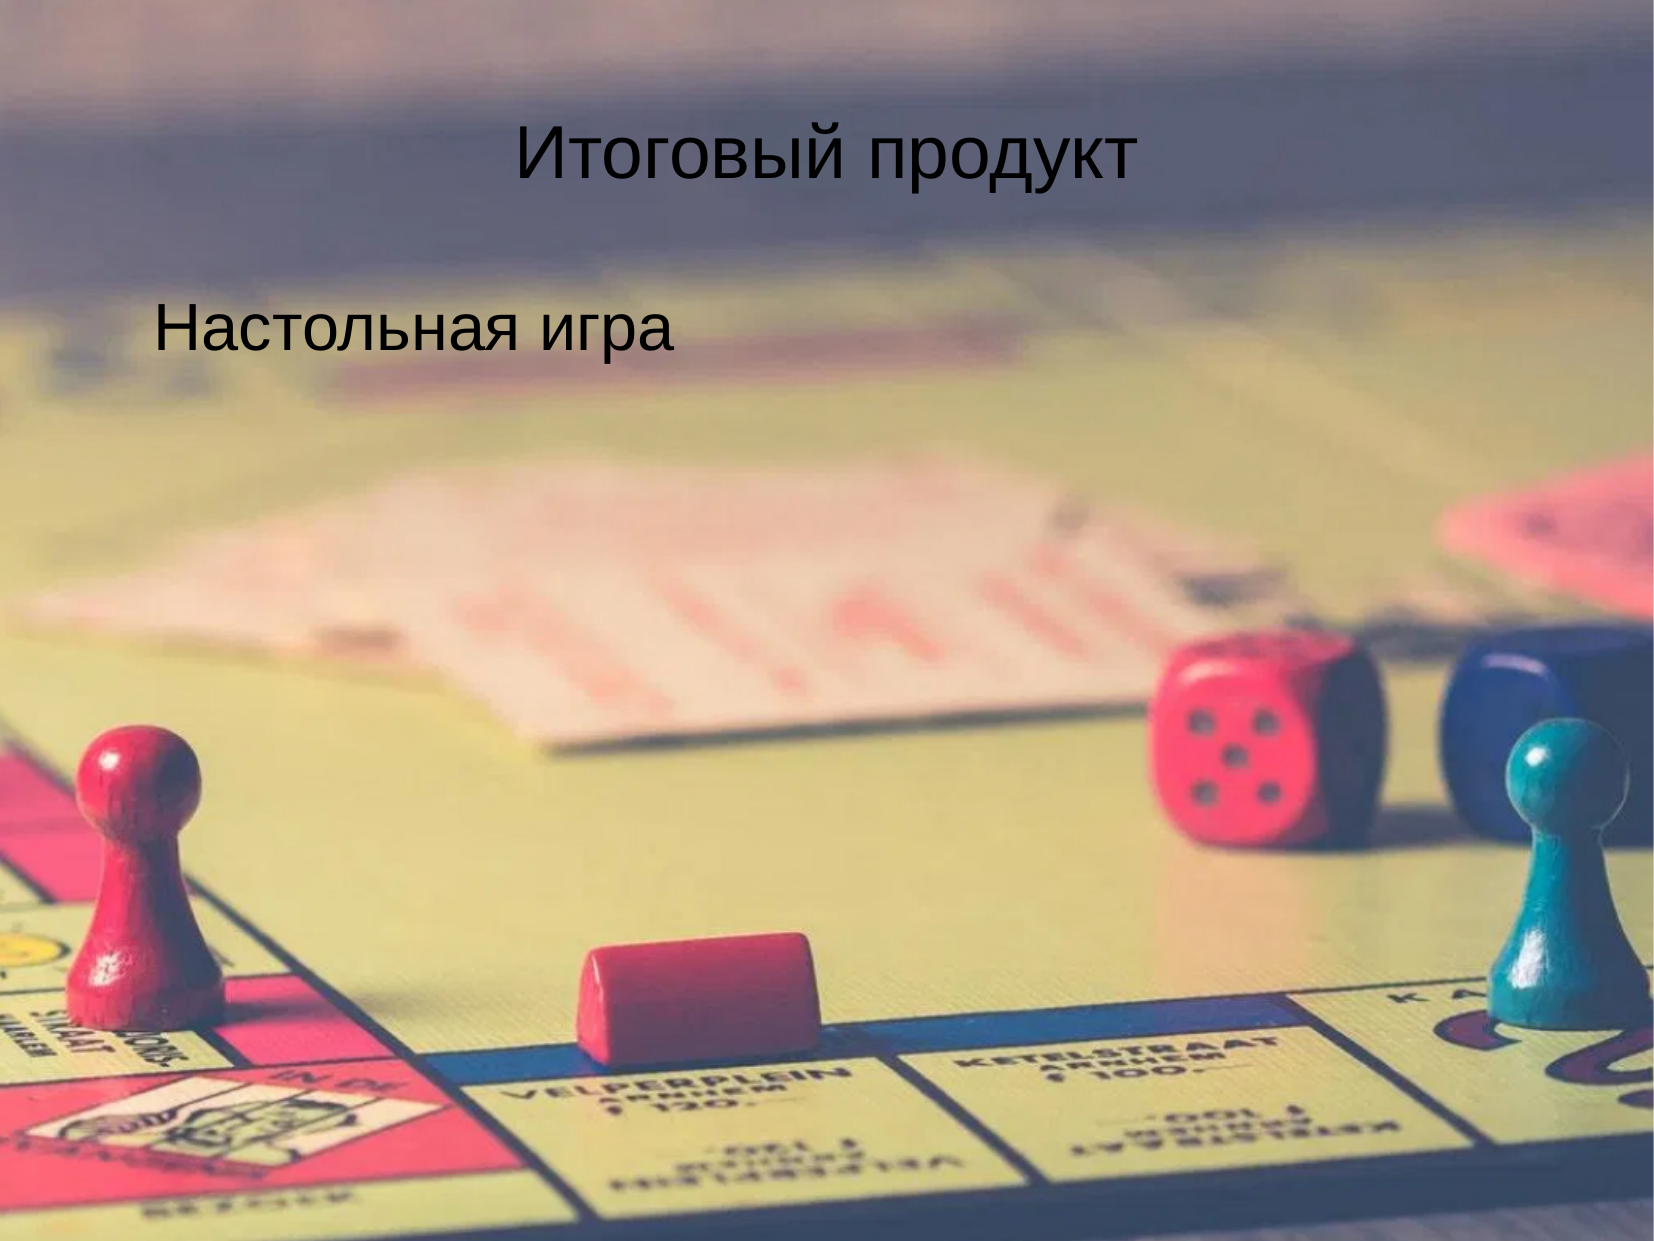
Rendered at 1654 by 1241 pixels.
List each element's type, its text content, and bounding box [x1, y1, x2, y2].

title Итоговый продукт [82, 49, 1571, 257]
list Настольная игра [82, 290, 1571, 1010]
text_box [0, 0, 1654, 1241]
